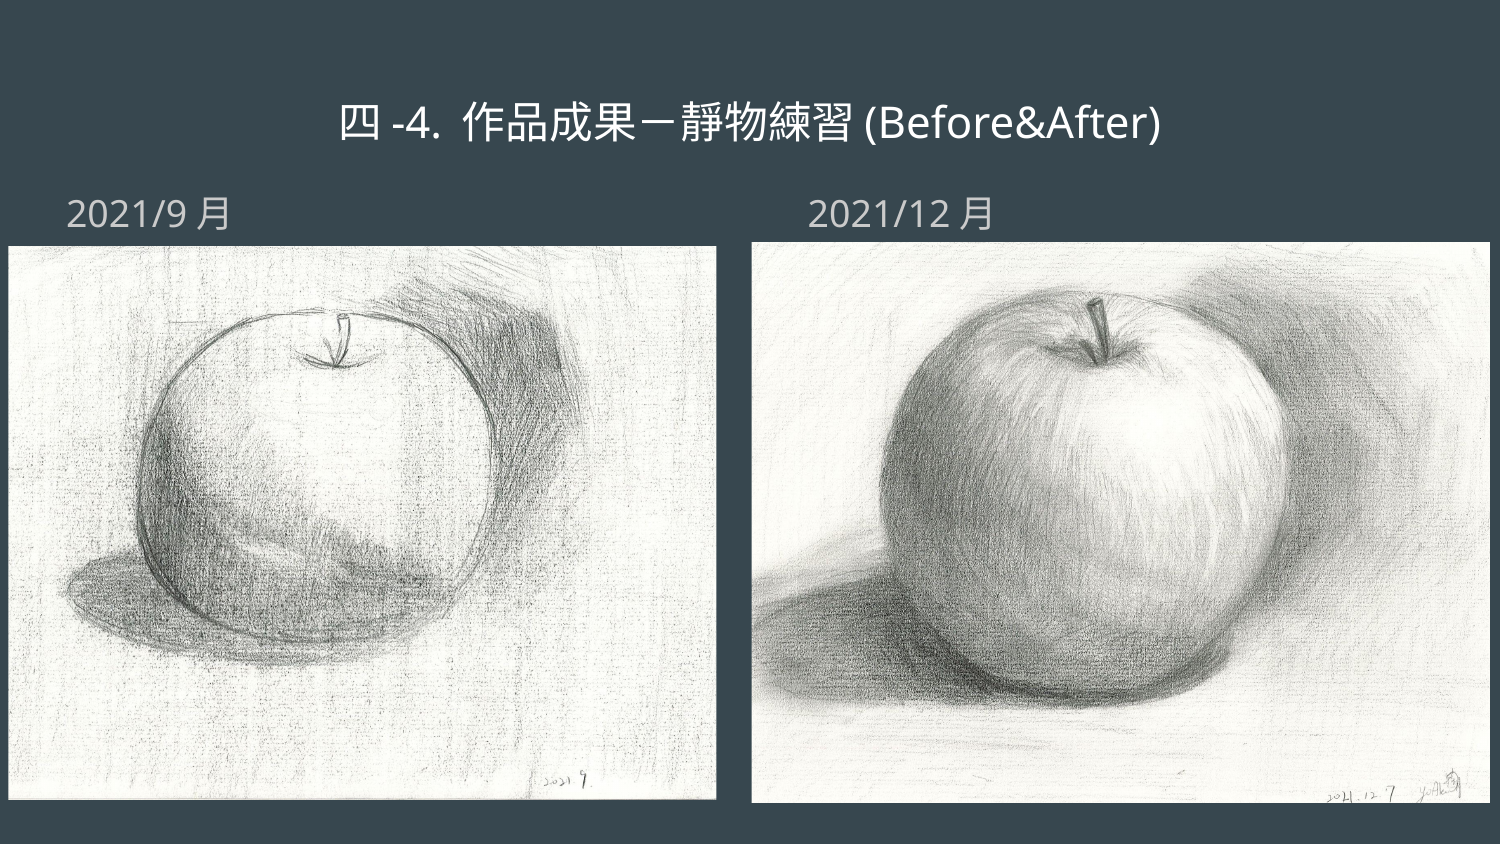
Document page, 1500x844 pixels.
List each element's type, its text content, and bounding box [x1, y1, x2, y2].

title 四-4. 作品成果－靜物練習(Before&After) [51, 72, 1449, 167]
list 2021/12月 [792, 174, 1166, 242]
picture [8, 246, 717, 800]
picture [751, 242, 1490, 803]
list 2021/9月 [51, 174, 460, 243]
